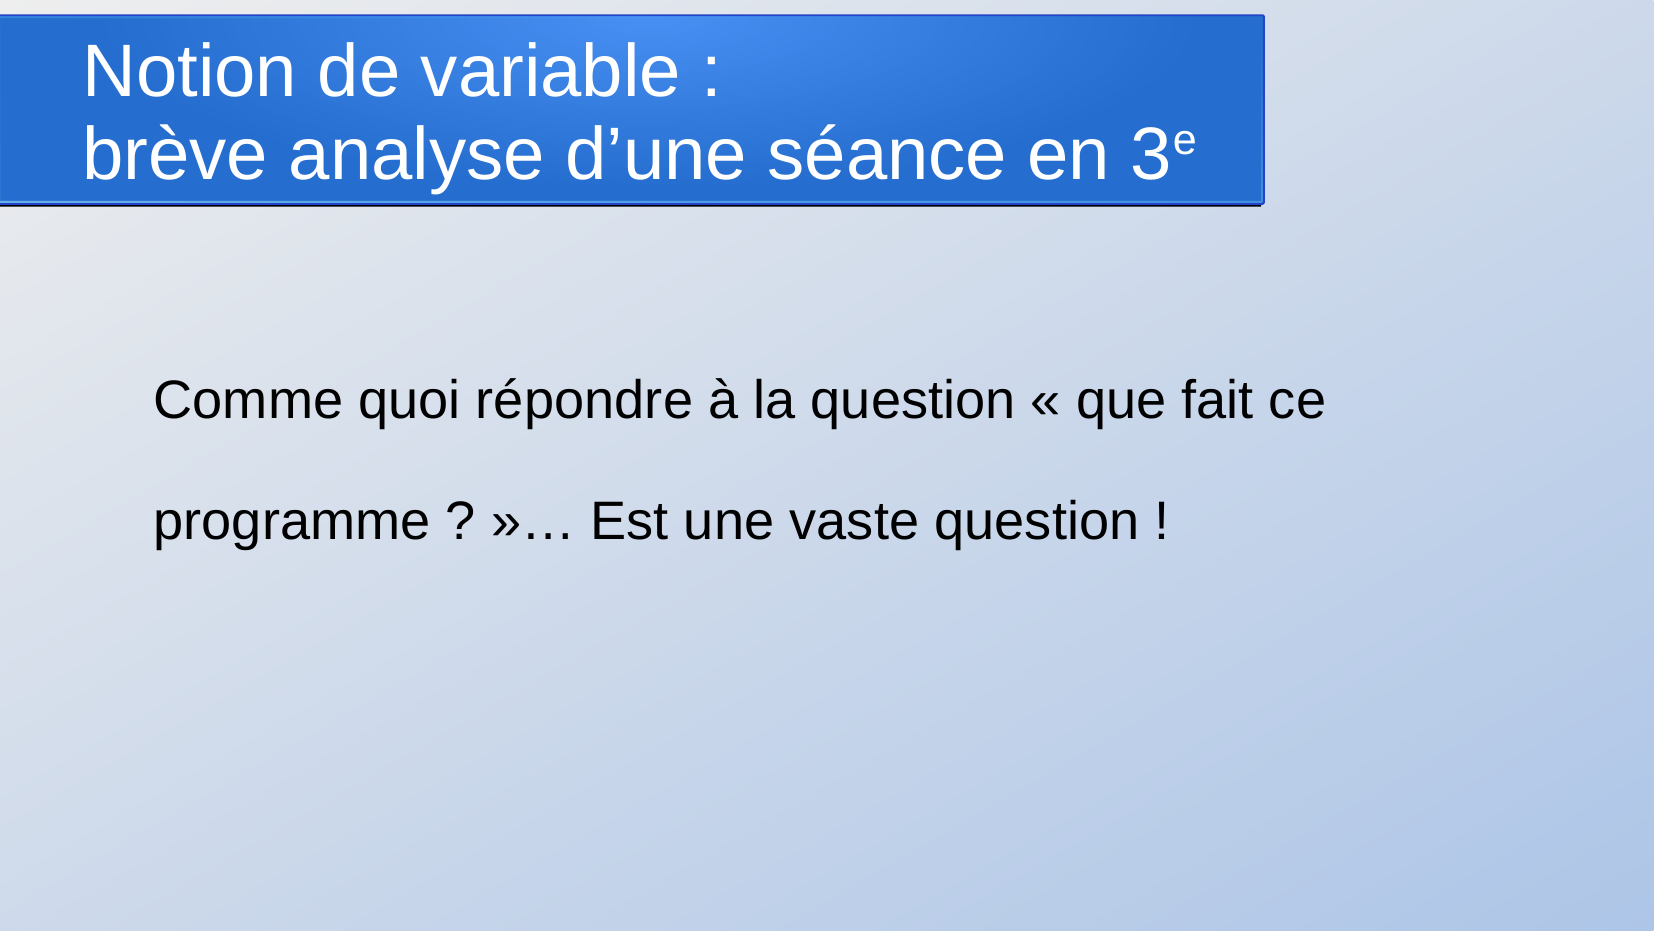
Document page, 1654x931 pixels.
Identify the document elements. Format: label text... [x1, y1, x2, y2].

list Comme quoi répondre à la question « que fait ce programme ? »… Est une vaste question ! [82, 224, 1571, 764]
title Notion de variable : brève analyse d’une séance en 3e [82, 27, 1235, 197]
